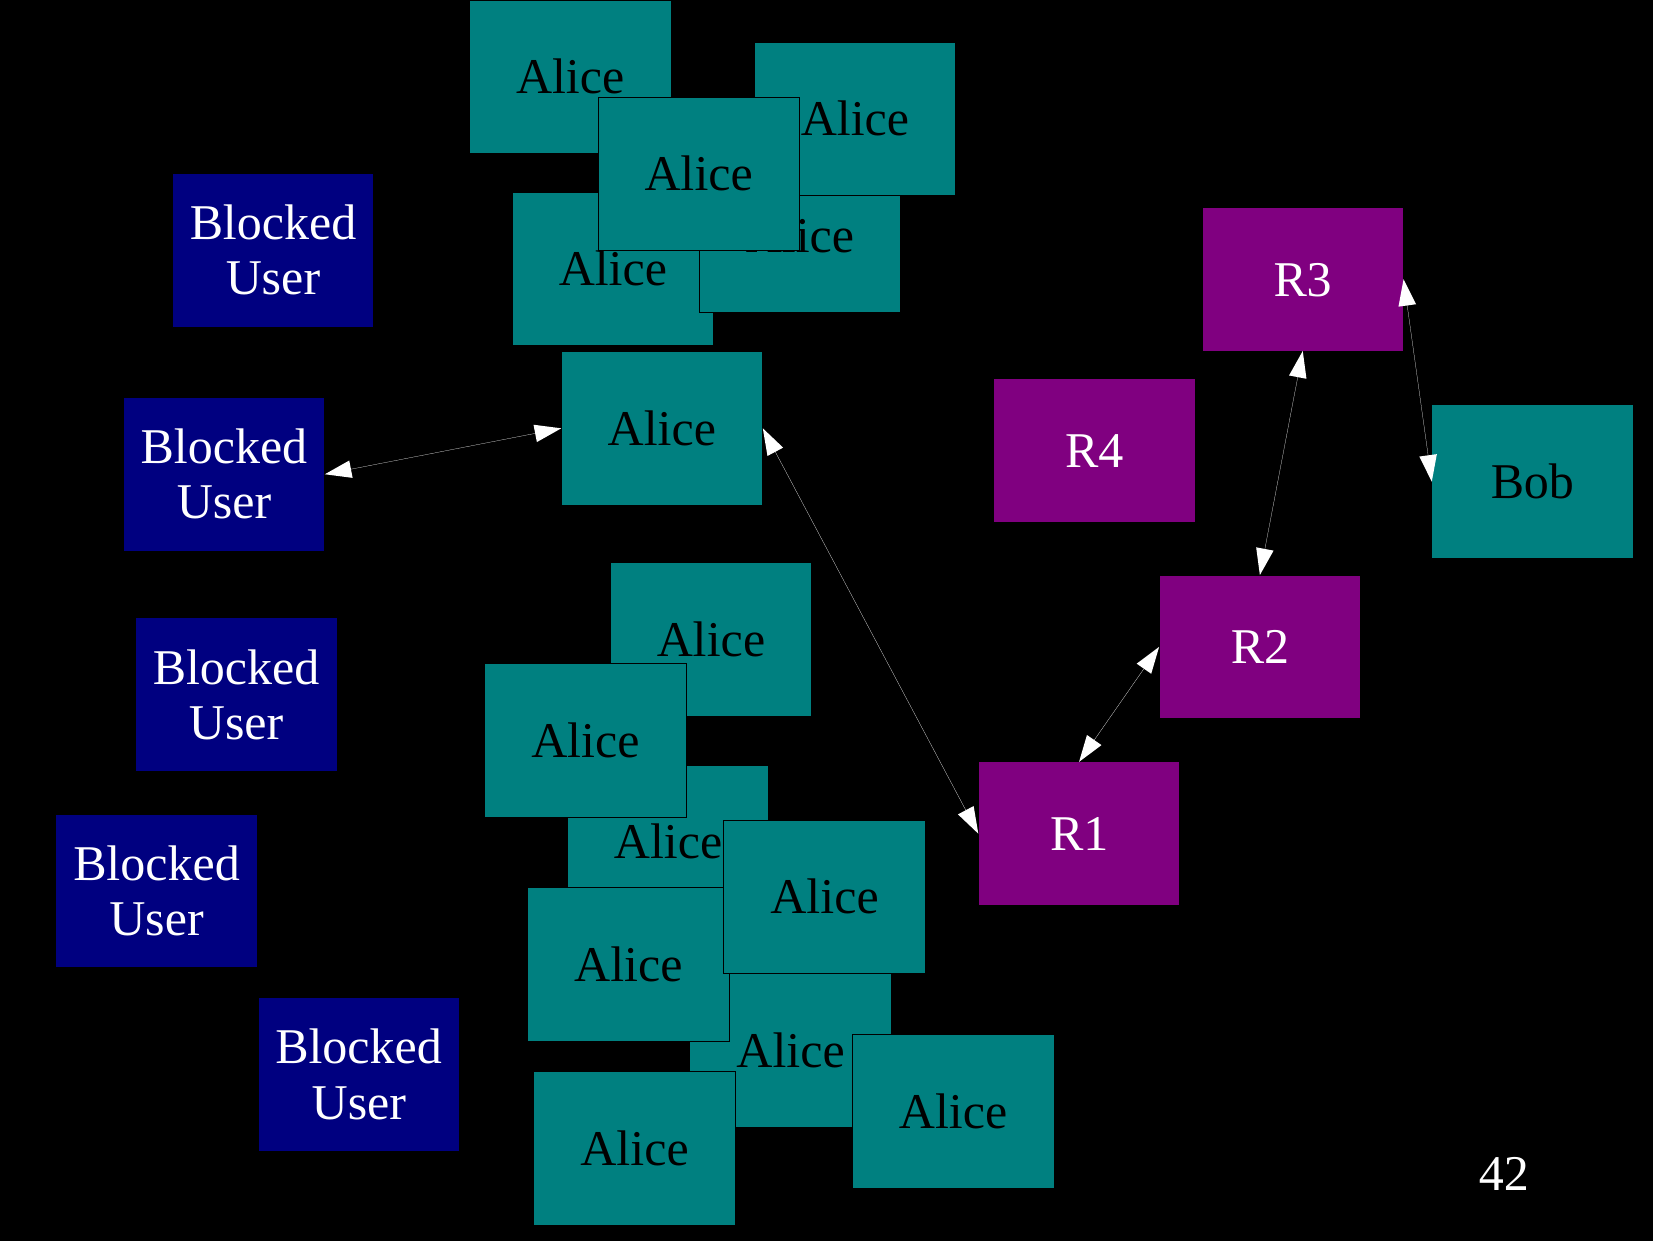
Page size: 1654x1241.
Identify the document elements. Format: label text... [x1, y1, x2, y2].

text_box Blocked User [135, 617, 338, 772]
text_box R1 [978, 761, 1180, 906]
text_box Alice [533, 1071, 736, 1226]
text_box Alice [754, 42, 956, 196]
text_box Alice [512, 192, 714, 346]
text_box Blocked User [258, 997, 460, 1152]
text_box Alice [610, 562, 812, 717]
text_box Bob [1431, 404, 1634, 559]
text_box Blocked User [55, 814, 258, 968]
text_box Alice [699, 196, 901, 313]
text_box Alice [723, 820, 926, 974]
text_box Alice [598, 97, 800, 251]
text_box Alice [567, 765, 769, 887]
text_box Alice [852, 1034, 1055, 1189]
text_box Blocked User [123, 397, 325, 552]
text_box Alice [469, 0, 672, 154]
text_box R2 [1159, 575, 1361, 719]
text_box R4 [993, 378, 1196, 523]
text_box Alice [527, 887, 730, 1042]
text_box Blocked User [172, 173, 374, 328]
text_box Alice [484, 663, 687, 818]
text_box Alice [561, 351, 763, 506]
text_box R3 [1202, 207, 1404, 352]
text_box Alice [811, 106, 822, 121]
text_box Alice [689, 974, 892, 1128]
